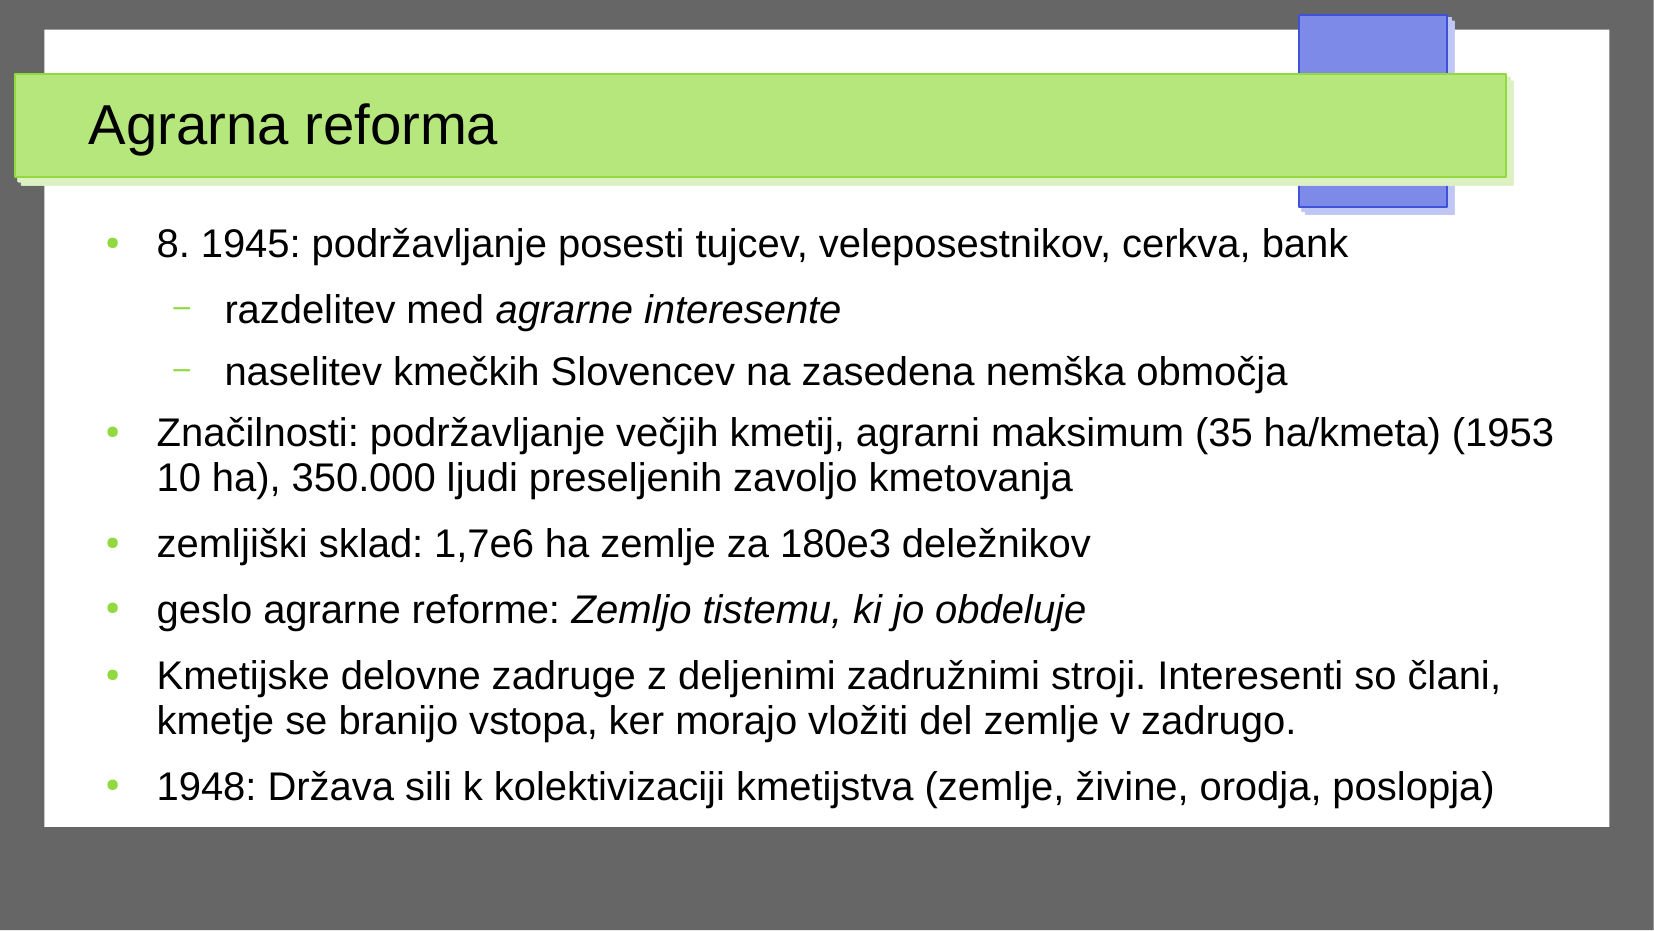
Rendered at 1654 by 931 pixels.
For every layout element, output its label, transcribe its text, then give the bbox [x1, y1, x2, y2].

title Agrarna reforma [88, 73, 1506, 178]
list 8. 1945: podržavljanje posesti tujcev, veleposestnikov, cerkva, bank razdelitev med agrarne interesente naselitev kmečkih Slovencev na zasedena nemška območja Značilnosti: podržavljanje večjih kmetij, agrarni maksimum (35 ha/kmeta) (1953 10 ha), 350.000 ljudi preseljenih zavoljo kmetovanja zemljiški sklad: 1,7e6 ha zemlje za 180e3 deležnikov geslo agrarne reforme: Zemljo tistemu, ki jo obdeluje Kmetijske delovne zadruge z deljenimi zadružnimi stroji. Interesenti so člani, kmetje se branijo vstopa, ker morajo vložiti del zemlje v zadrugo. 1948: Država sili k kolektivizaciji kmetijstva (zemlje, živine, orodja, poslopja) [88, 221, 1565, 813]
